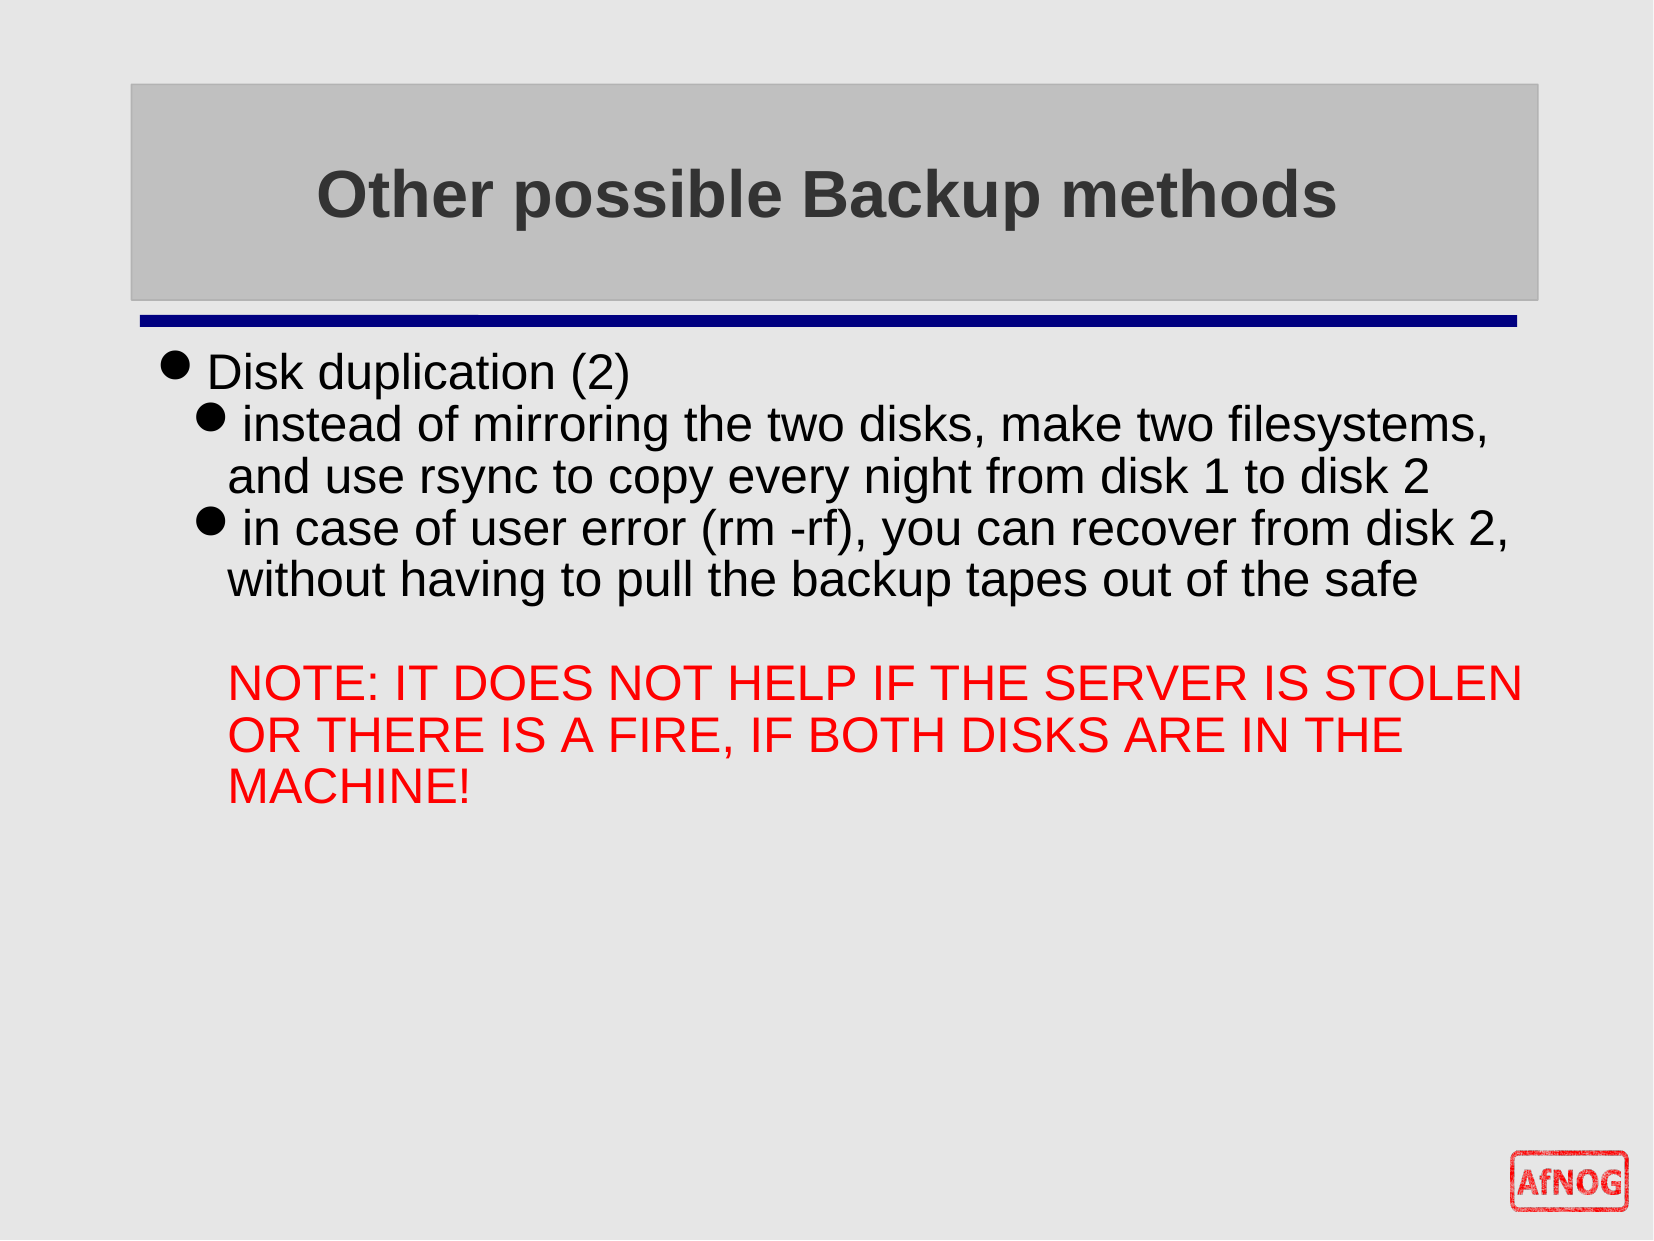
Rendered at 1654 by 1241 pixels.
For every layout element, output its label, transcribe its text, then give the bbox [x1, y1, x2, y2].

text_box Other possible Backup methods [121, 91, 1534, 299]
text_box Disk duplication (2) instead of mirroring the two disks, make two filesystems, and use rsync to copy every night from disk 1 to disk 2 in case of user error (rm -rf), you can recover from disk 2, without having to pull the backup tapes out of the safe NOTE: IT DOES NOT HELP IF THE SERVER IS STOLEN OR THERE IS A FIRE, IF BOTH DISKS ARE IN THE MACHINE! [121, 344, 1534, 1127]
picture [1510, 1150, 1629, 1212]
